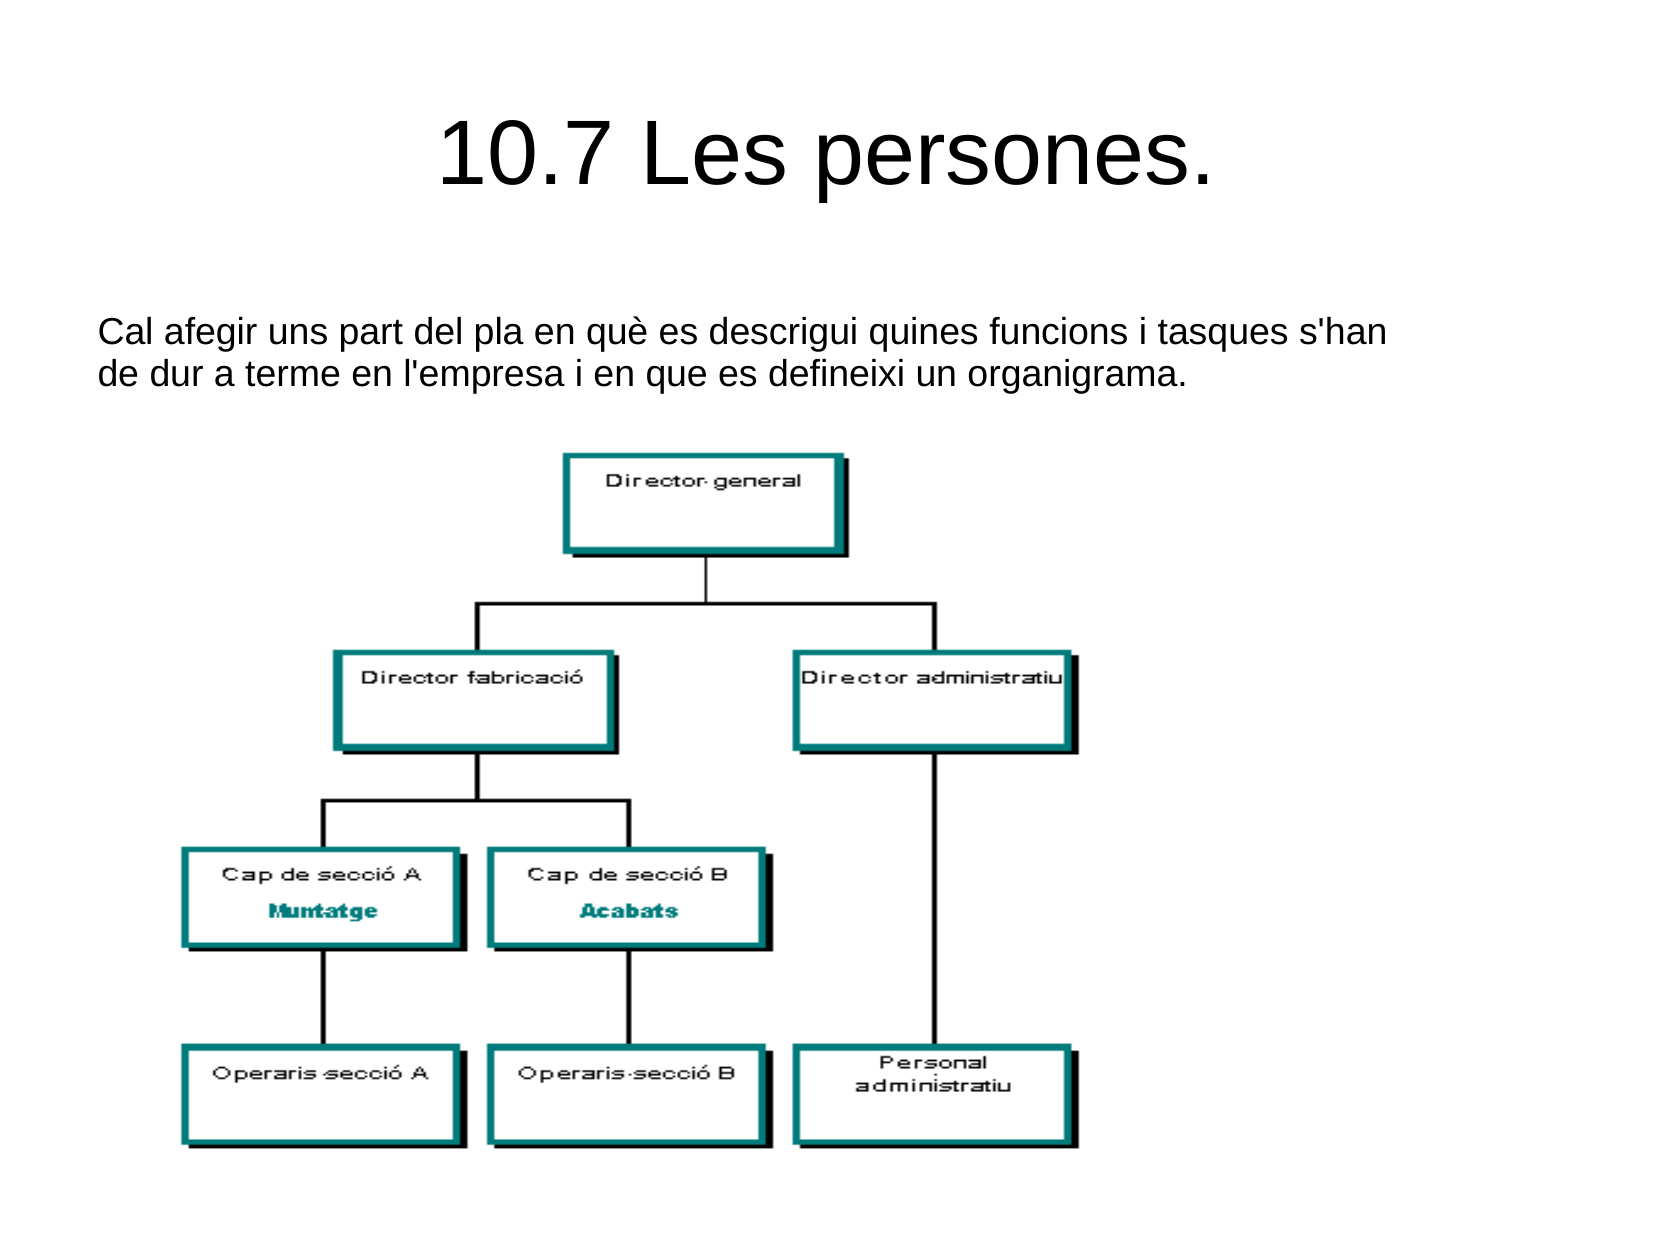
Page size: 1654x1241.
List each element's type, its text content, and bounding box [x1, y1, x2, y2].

text_box Cal afegir uns part del pla en què es descrigui quines funcions i tasques s'han de dur a terme en l'empresa i en que es defineixi un organigrama. [82, 302, 1453, 402]
title 10.7 Les persones. [82, 49, 1571, 257]
picture [165, 448, 1099, 1170]
